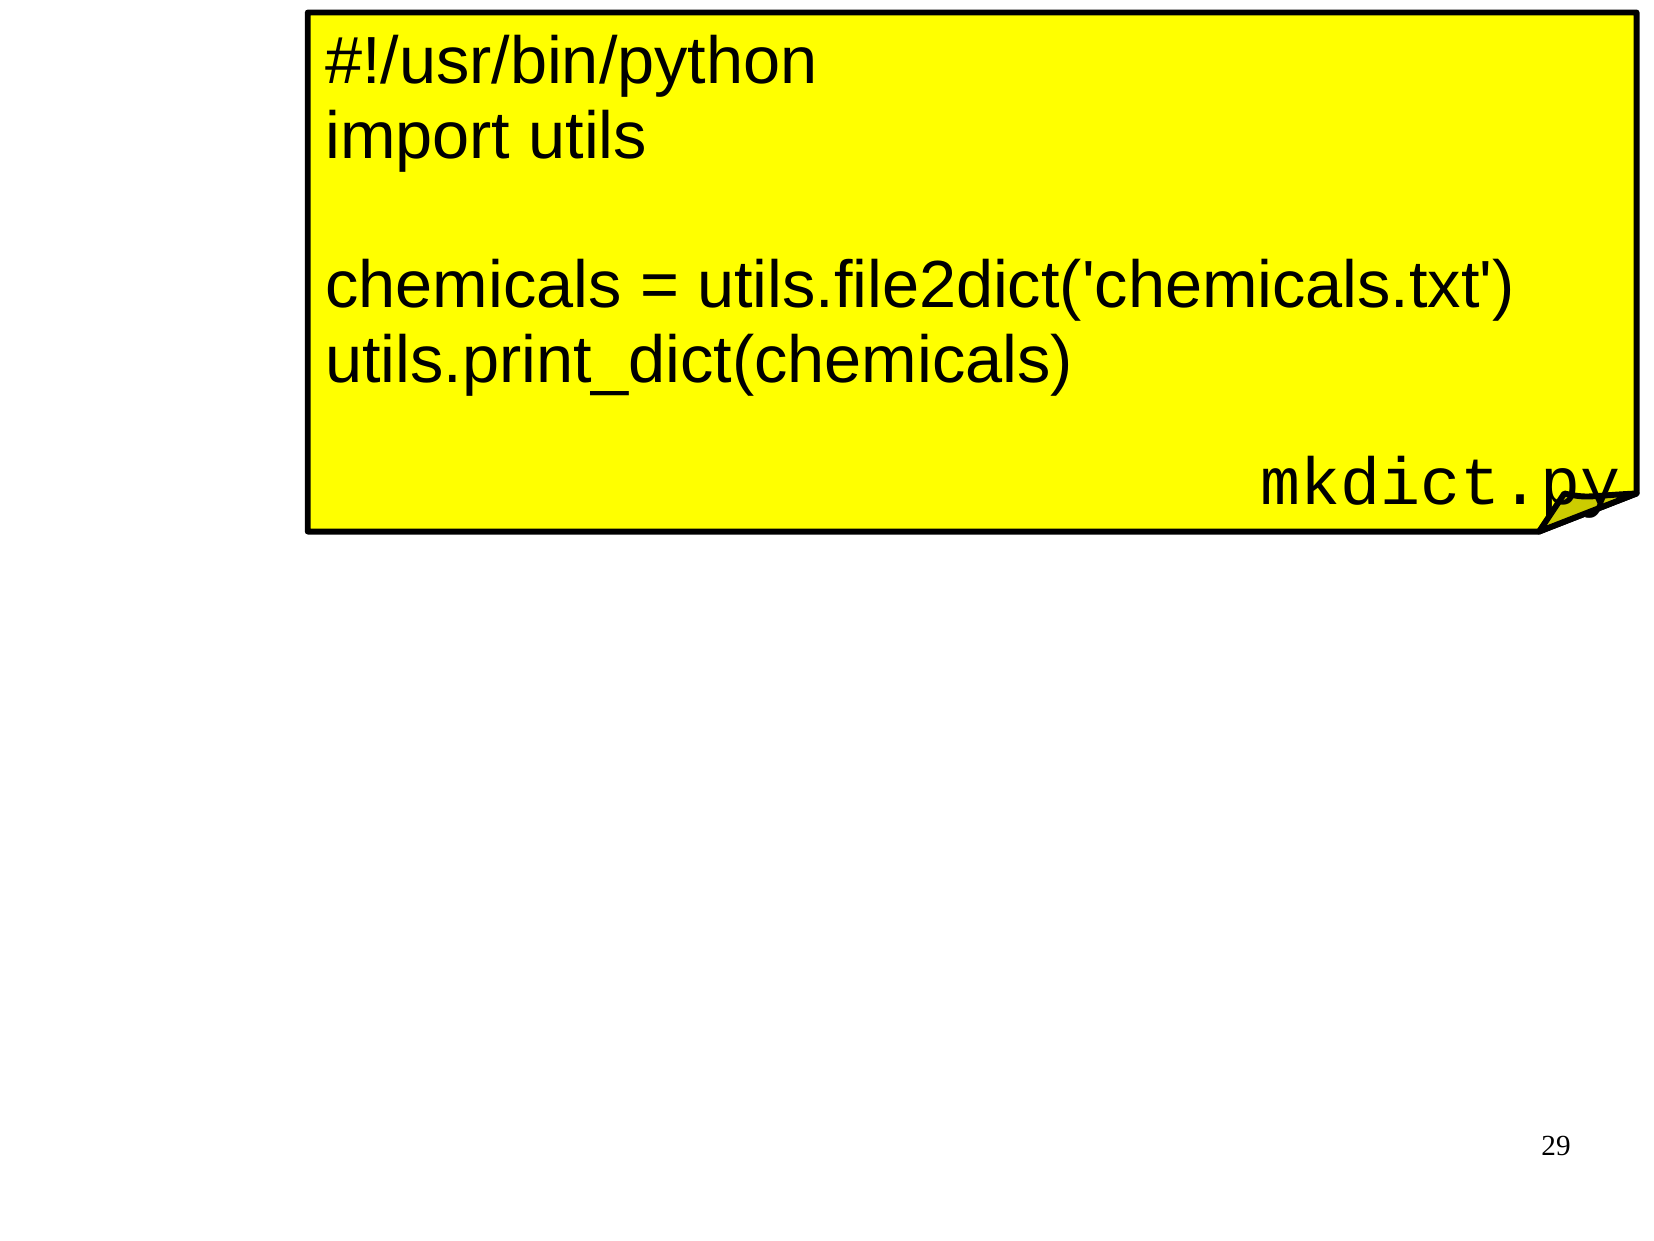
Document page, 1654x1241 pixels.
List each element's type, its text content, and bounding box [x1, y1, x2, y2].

text_box #!/usr/bin/python import utils chemicals = utils.file2dict('chemicals.txt') utils.print_dict(chemicals) [307, 12, 1637, 532]
text_box mkdict.py [1245, 441, 1636, 532]
